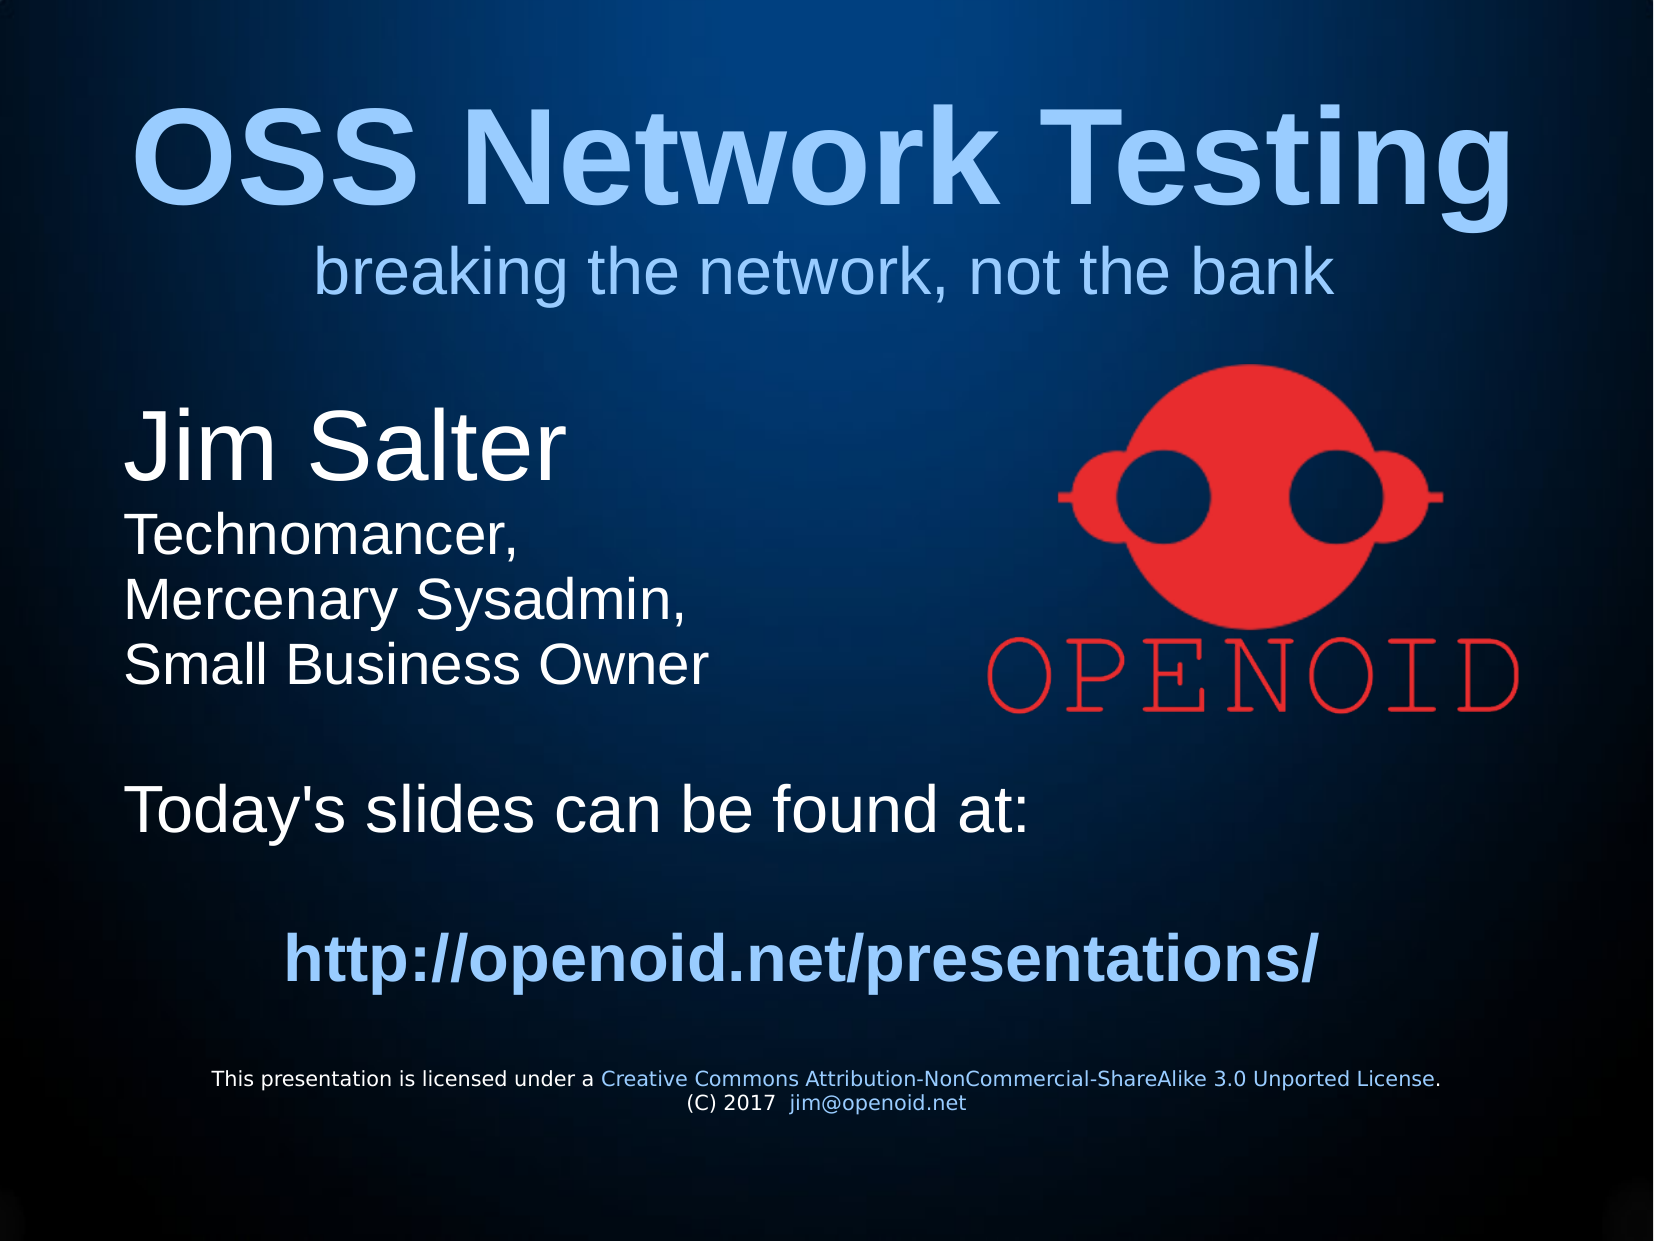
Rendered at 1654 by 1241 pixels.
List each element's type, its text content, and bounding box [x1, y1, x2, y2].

subtitle This presentation is licensed under a Creative Commons Attribution-NonCommercial-ShareAlike 3.0 Unported License. (C) 2017 jim@openoid.net [147, 721, 1506, 1141]
title OSS Network Testing breaking the network, not the bank [0, 72, 1651, 316]
subtitle This presentation is licensed under a Creative Commons Attribution-NonCommercial-ShareAlike 3.0 Unported License. (C) 2017 jim@openoid.net [147, 370, 975, 375]
picture [0, 0, 1654, 1241]
text_box Jim Salter Technomancer, Mercenary Sysadmin, Small Business Owner Today's slides can be found at: http://openoid.net/presentations/ [123, 375, 1482, 1011]
